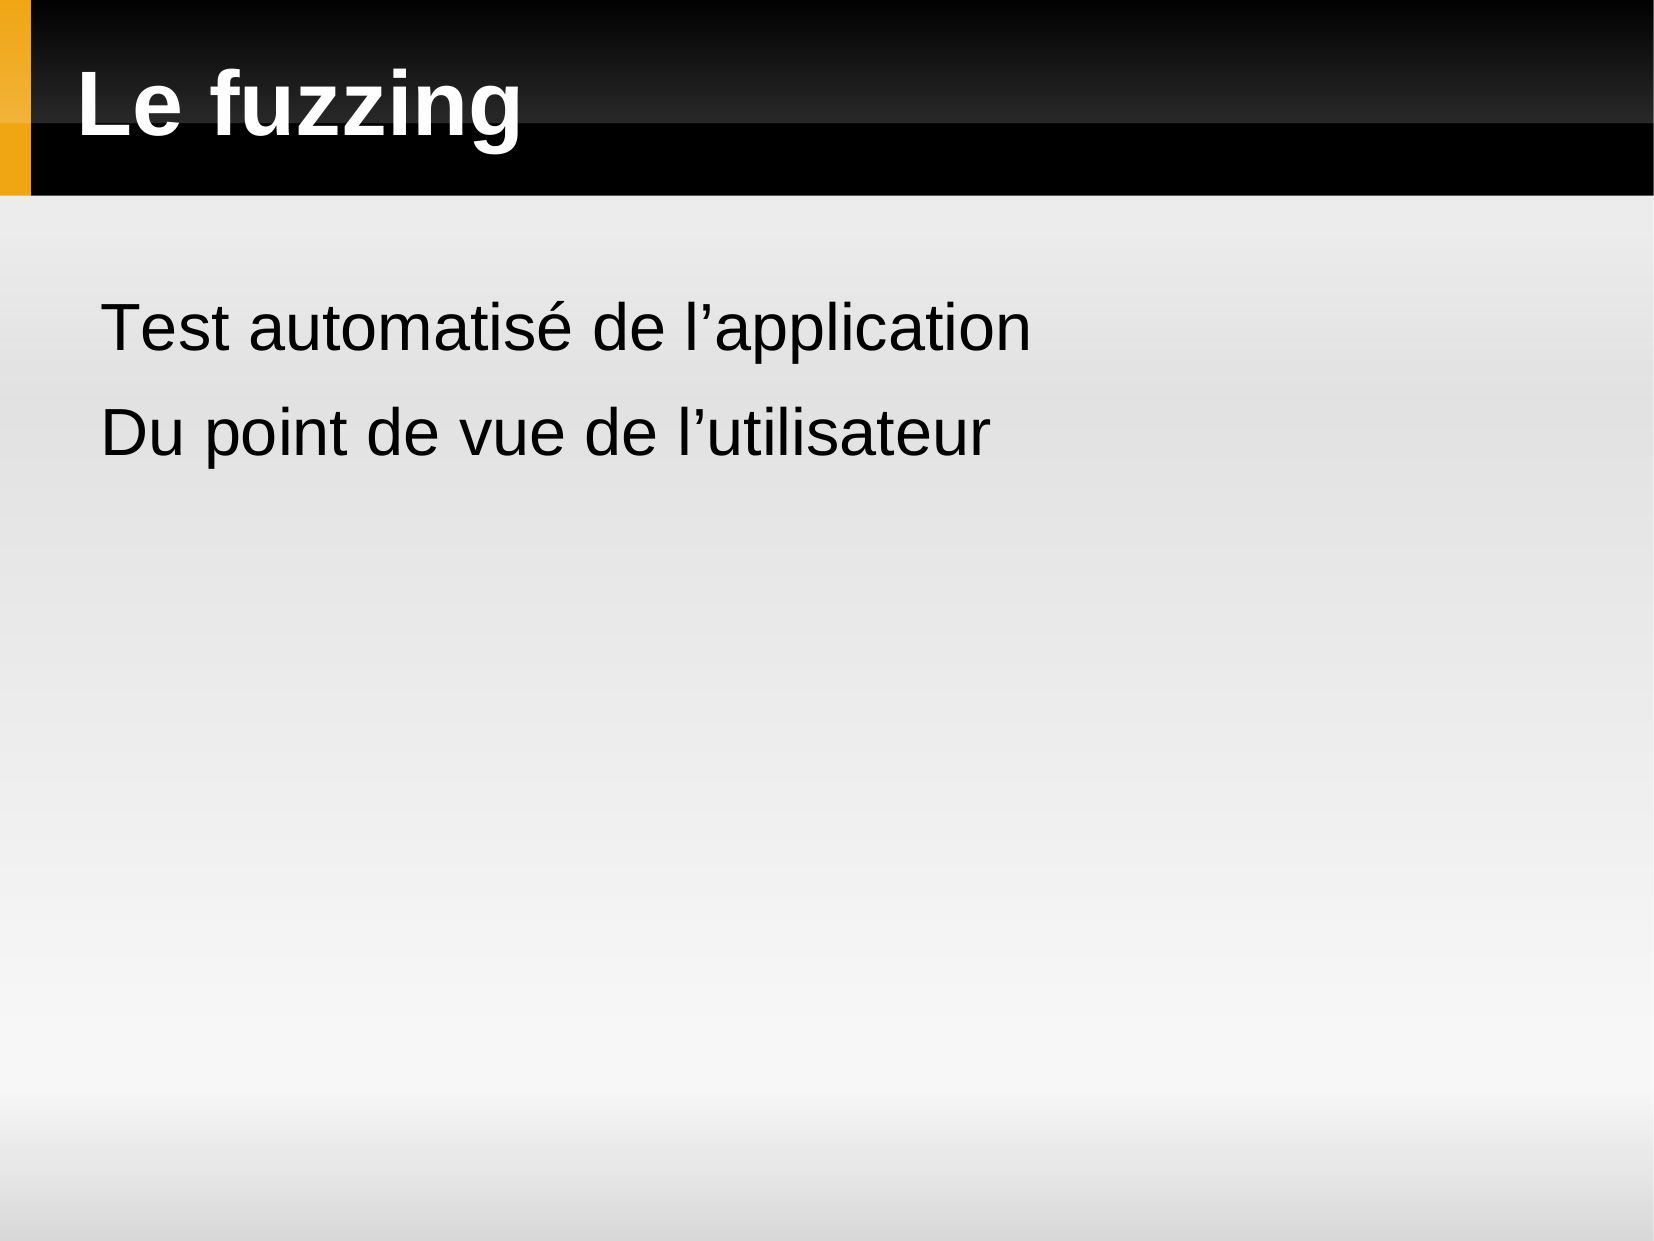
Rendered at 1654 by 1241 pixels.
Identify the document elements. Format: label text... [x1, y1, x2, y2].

picture [0, 0, 1654, 1241]
list Test automatisé de l’application Du point de vue de l’utilisateur [82, 290, 1571, 1094]
title Le fuzzing [76, 7, 1565, 200]
